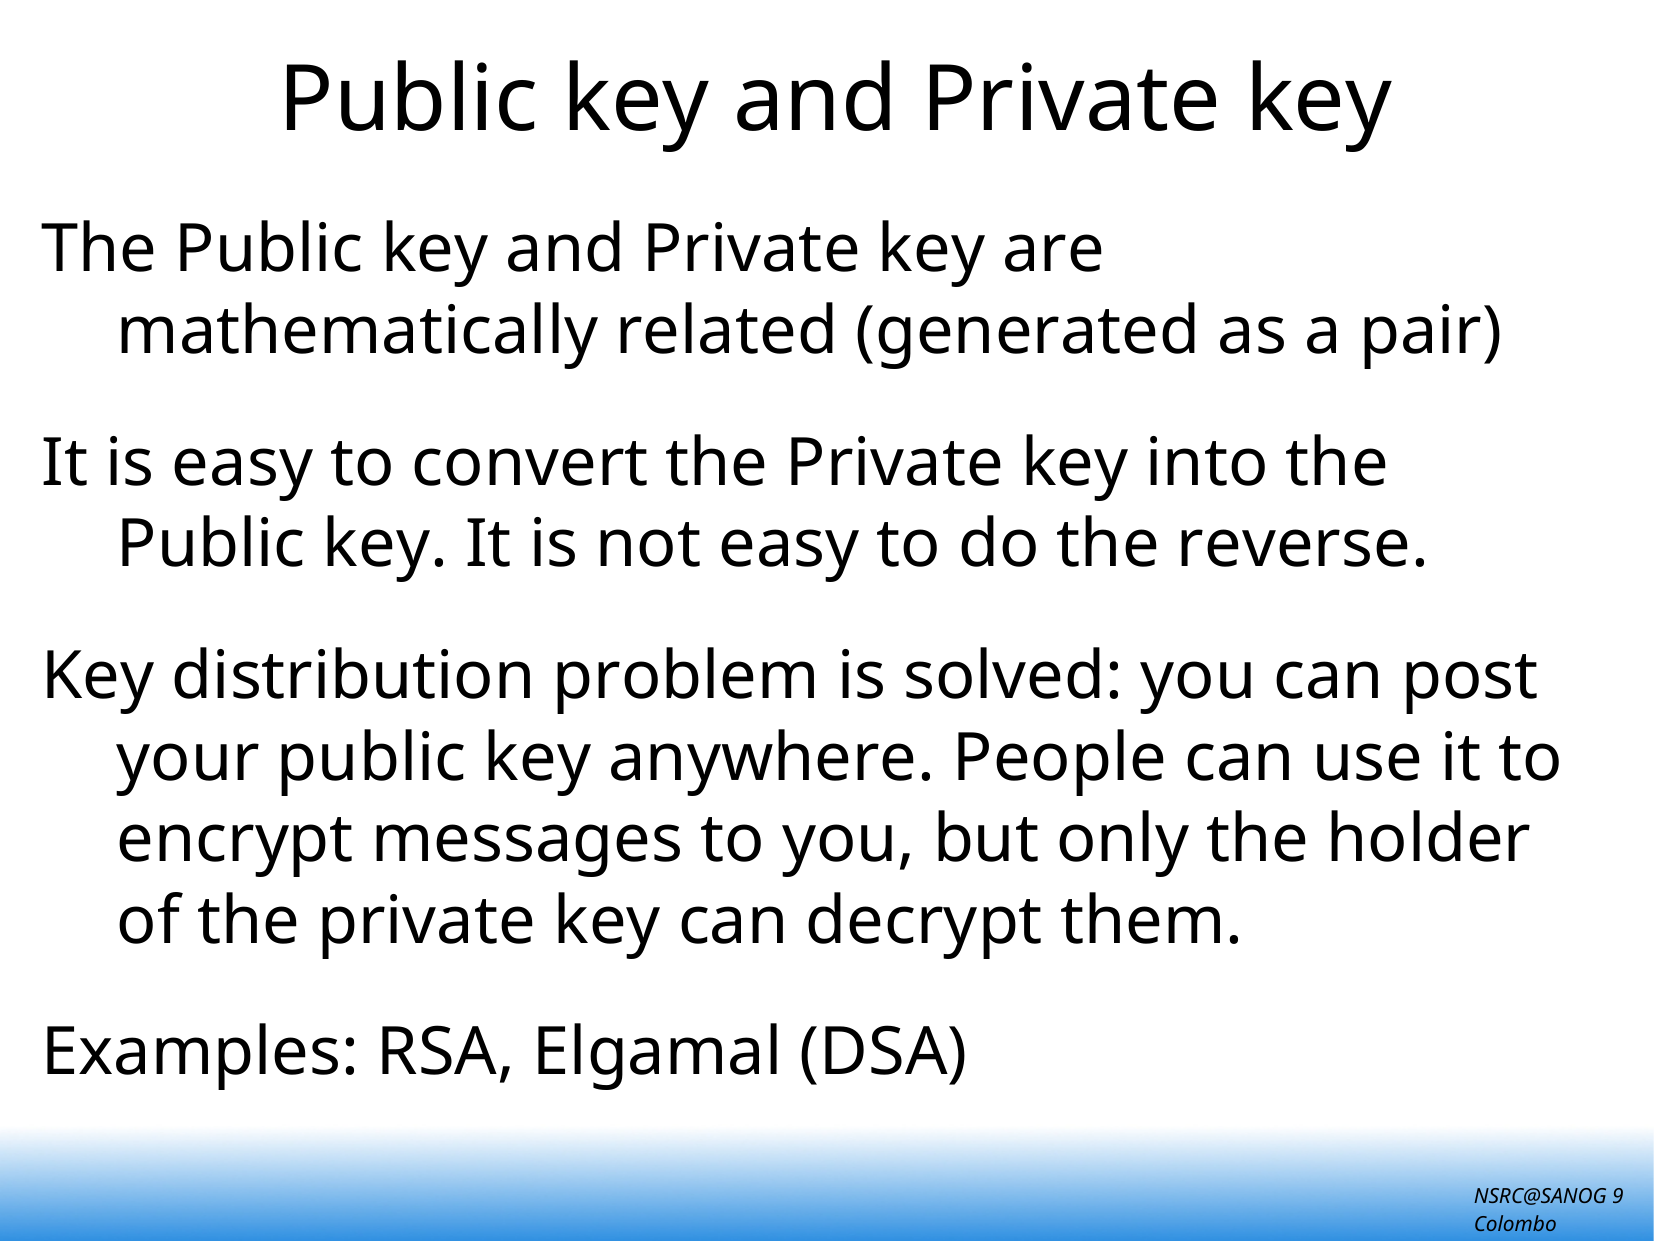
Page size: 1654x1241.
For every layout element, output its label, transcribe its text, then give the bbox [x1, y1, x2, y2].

title Public key and Private key [195, 32, 1477, 149]
list The Public key and Private key are mathematically related (generated as a pair) It is easy to convert the Private key into the Public key. It is not easy to do the reverse. Key distribution problem is solved: you can post your public key anywhere. People can use it to encrypt messages to you, but only the holder of the private key can decrypt them. Examples: RSA, Elgamal (DSA) [41, 206, 1573, 1051]
picture [0, 1124, 1654, 1241]
